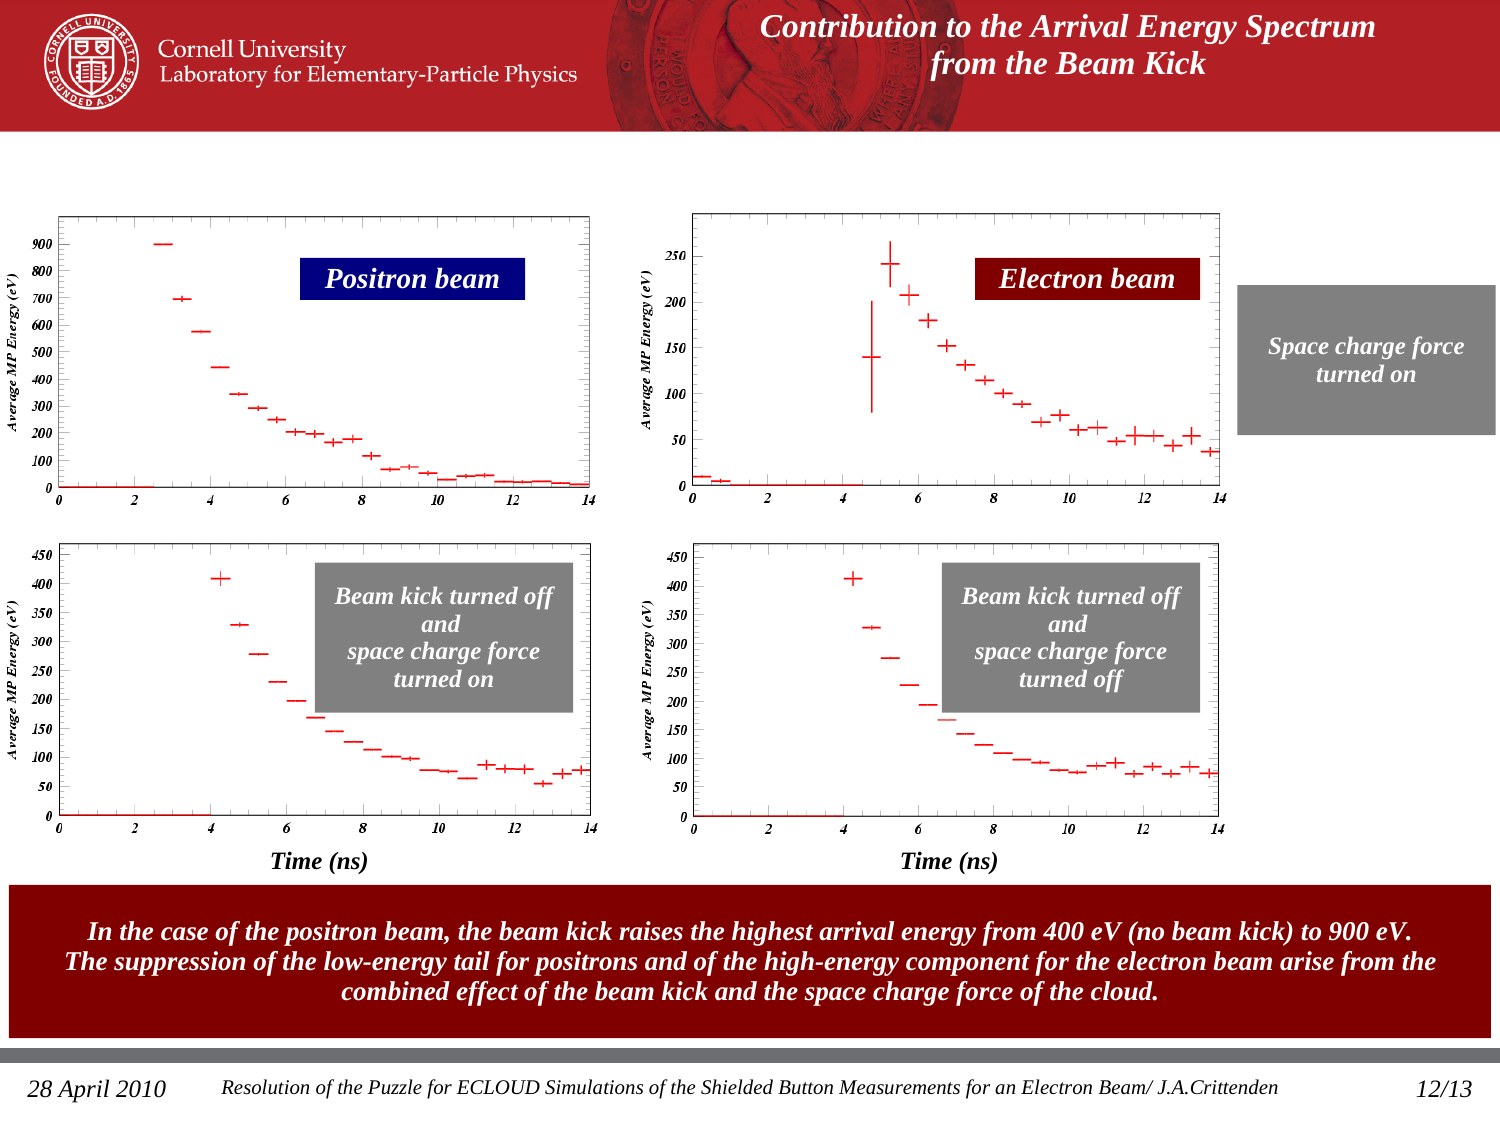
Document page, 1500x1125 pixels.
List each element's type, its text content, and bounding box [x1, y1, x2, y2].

text_box Contribution to the Arrival Energy Spectrum from the Beam Kick [637, 0, 1500, 128]
picture [0, 0, 1500, 132]
text_box In the case of the positron beam, the beam kick raises the highest arrival energy from 400 eV (no beam kick) to 900 eV. The suppression of the low-energy tail for positrons and of the high-energy component for the electron beam arise from the combined effect of the beam kick and the space charge force of the cloud. [8, 884, 1491, 1039]
text_box Space charge force turned on [1237, 285, 1496, 436]
text_box Electron beam [975, 257, 1201, 300]
text_box Beam kick turned off and space charge force turned on [314, 562, 574, 713]
picture [0, 209, 601, 511]
text_box Time (ns) [255, 840, 406, 892]
text_box Time (ns) [885, 840, 1036, 892]
picture [630, 539, 1231, 841]
text_box Beam kick turned off and space charge force turned off [941, 562, 1201, 713]
picture [0, 539, 601, 841]
text_box Positron beam [300, 257, 526, 300]
picture [630, 209, 1231, 511]
